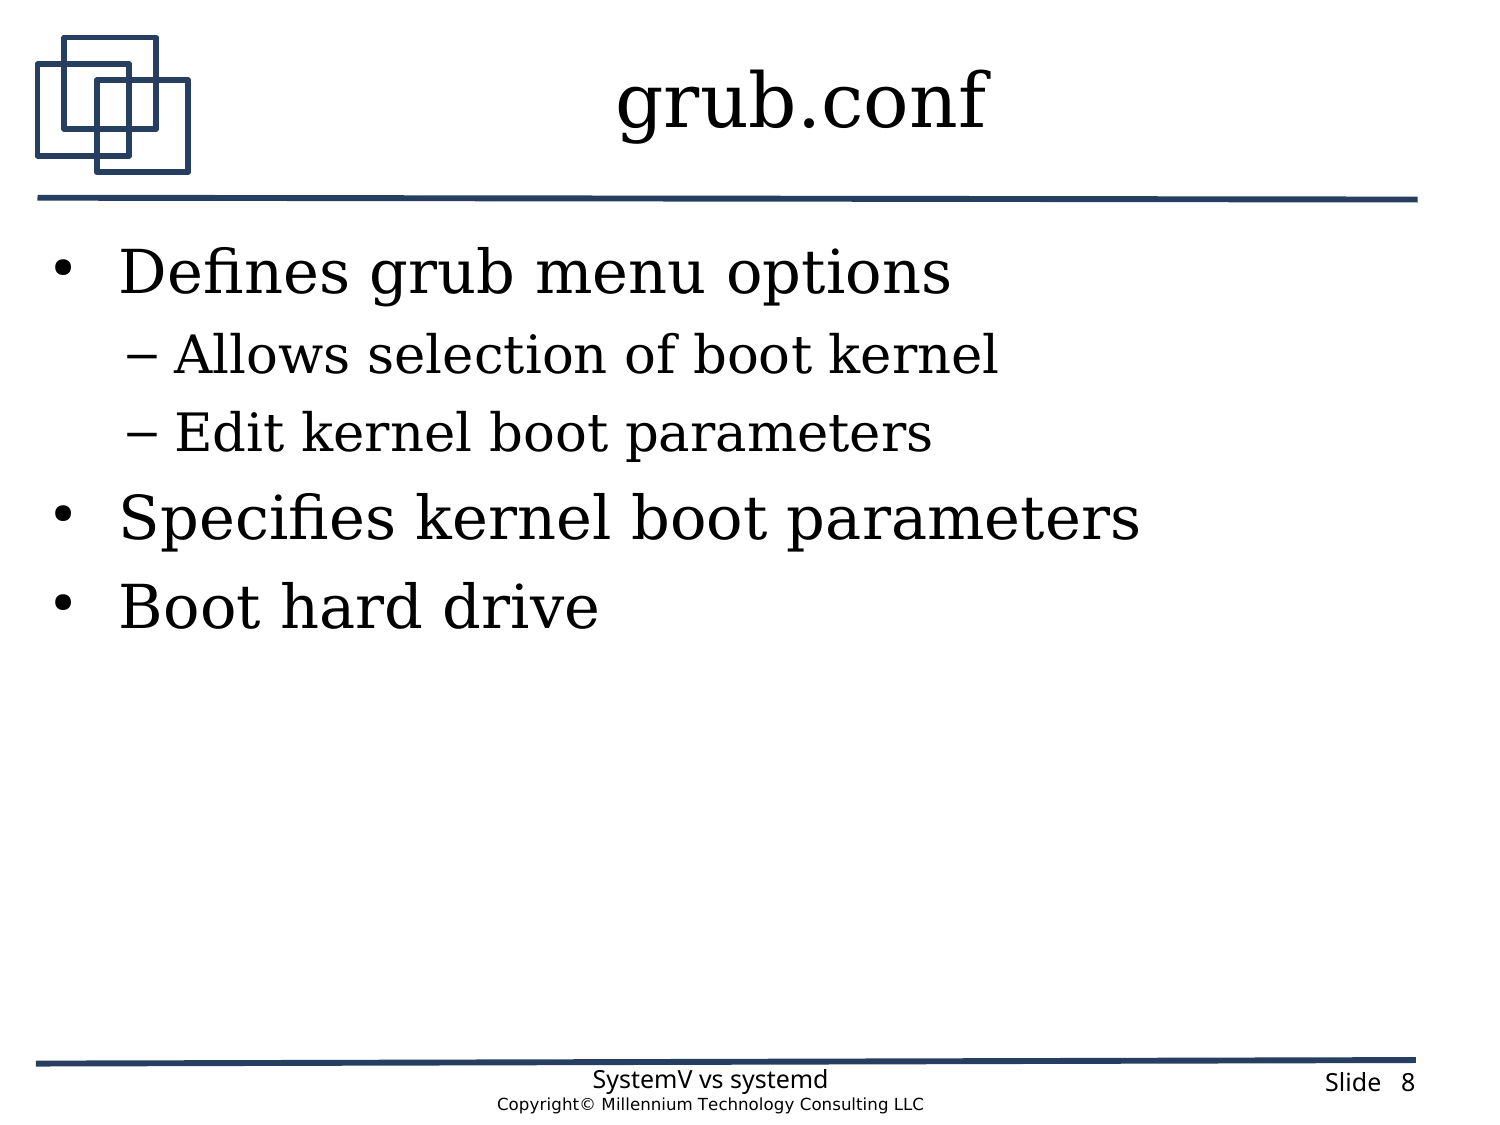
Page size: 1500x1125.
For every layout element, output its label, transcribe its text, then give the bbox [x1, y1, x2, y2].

title grub.conf [150, 0, 1426, 196]
list Defines grub menu options Allows selection of boot kernel Edit kernel boot parameters Specifies kernel boot parameters Boot hard drive [37, 224, 1426, 1038]
